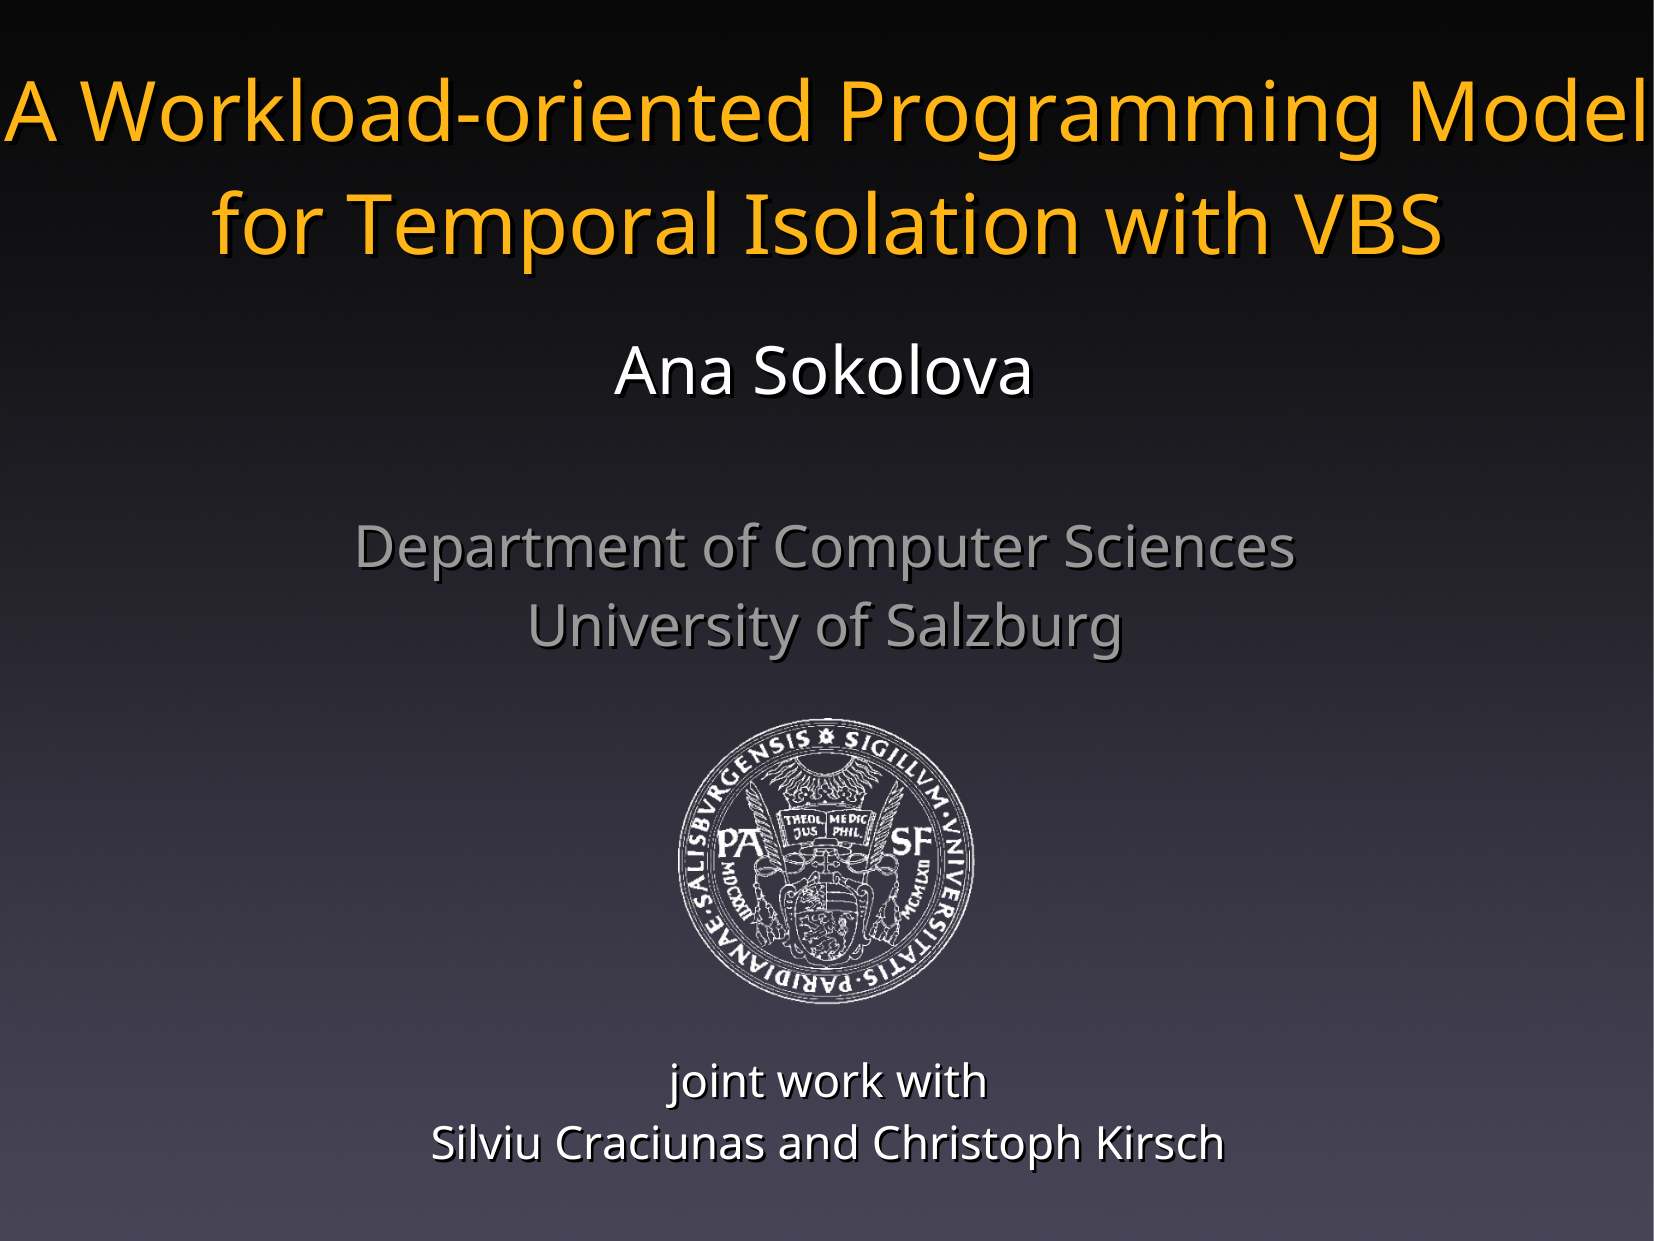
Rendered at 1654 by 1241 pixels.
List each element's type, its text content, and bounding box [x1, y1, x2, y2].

picture [0, 0, 1654, 1241]
title A Workload-oriented Programming Model for Temporal Isolation with VBS [3, 53, 1654, 277]
title joint work with Silviu Craciunas and Christoph Kirsch [3, 1014, 1654, 1207]
title Ana Sokolova Department of Computer Sciences University of Salzburg [0, 326, 1651, 661]
